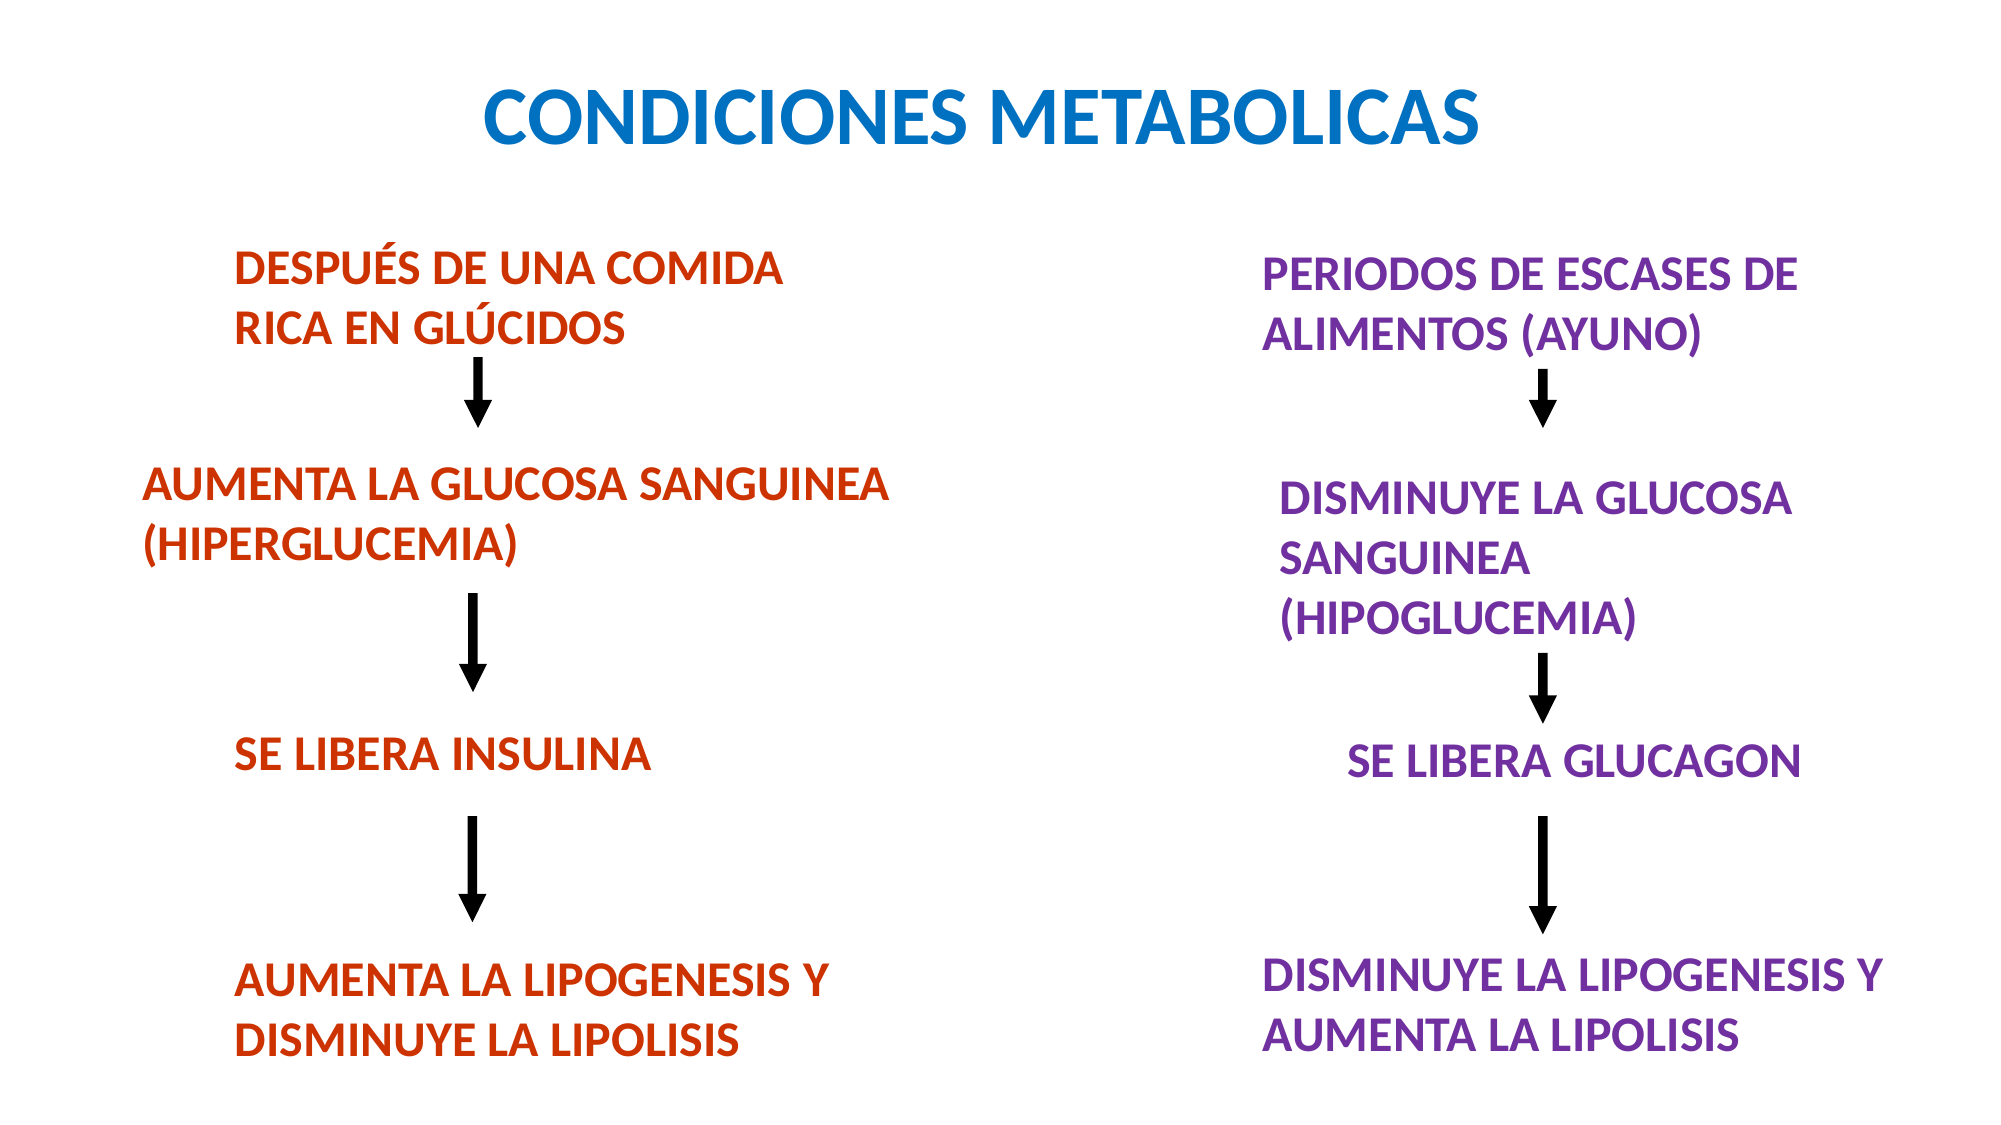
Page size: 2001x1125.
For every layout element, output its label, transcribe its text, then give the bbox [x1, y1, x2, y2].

text_box CONDICIONES METABOLICAS [469, 53, 1584, 169]
text_box SE LIBERA INSULINA [220, 712, 824, 788]
text_box DESPUÉS DE UNA COMIDA RICA EN GLÚCIDOS [220, 227, 851, 363]
text_box AUMENTA LA GLUCOSA SANGUINEA (HIPERGLUCEMIA) [127, 442, 917, 638]
text_box DISMINUYE LA LIPOGENESIS Y AUMENTA LA LIPOLISIS [1248, 934, 1919, 1070]
text_box SE LIBERA GLUCAGON [1332, 720, 1869, 795]
text_box AUMENTA LA LIPOGENESIS Y DISMINUYE LA LIPOLISIS [220, 938, 904, 1074]
text_box PERIODOS DE ESCASES DE ALIMENTOS (AYUNO) [1248, 232, 1906, 368]
text_box DISMINUYE LA GLUCOSA SANGUINEA (HIPOGLUCEMIA) [1265, 457, 1869, 653]
